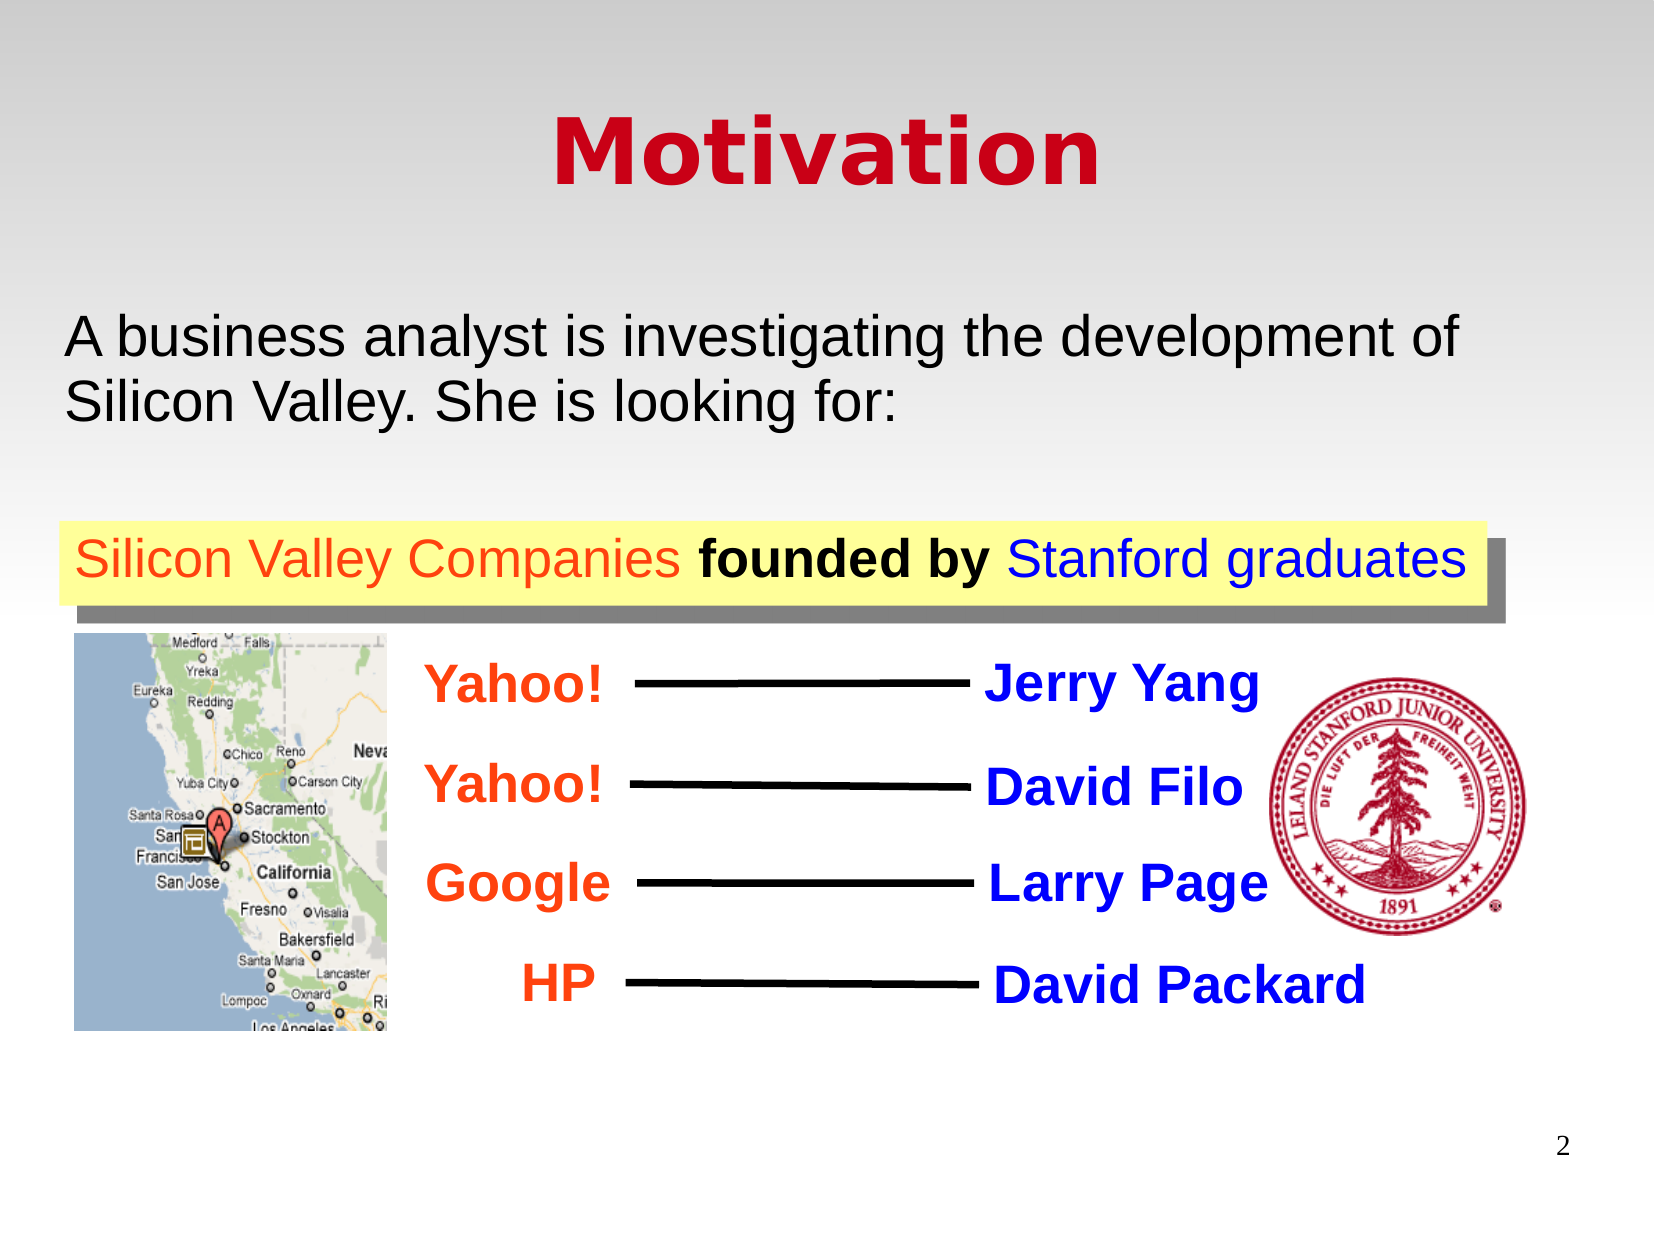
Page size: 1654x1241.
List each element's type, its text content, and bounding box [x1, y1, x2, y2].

title Motivation [82, 49, 1571, 257]
picture [74, 633, 387, 1031]
text_box Google [410, 845, 638, 921]
text_box David Filo [971, 749, 1272, 825]
text_box David Packard [979, 946, 1388, 1023]
text_box Larry Page [974, 845, 1313, 921]
text_box Yahoo! [408, 746, 630, 822]
text_box HP [475, 944, 626, 1021]
text_box A business analyst is investigating the development of Silicon Valley. She is looking for: [49, 295, 1538, 456]
text_box Silicon Valley Companies founded by Stanford graduates [59, 520, 1488, 606]
text_box Yahoo! [408, 646, 635, 722]
picture [1269, 677, 1527, 936]
text_box Jerry Yang [970, 645, 1289, 721]
